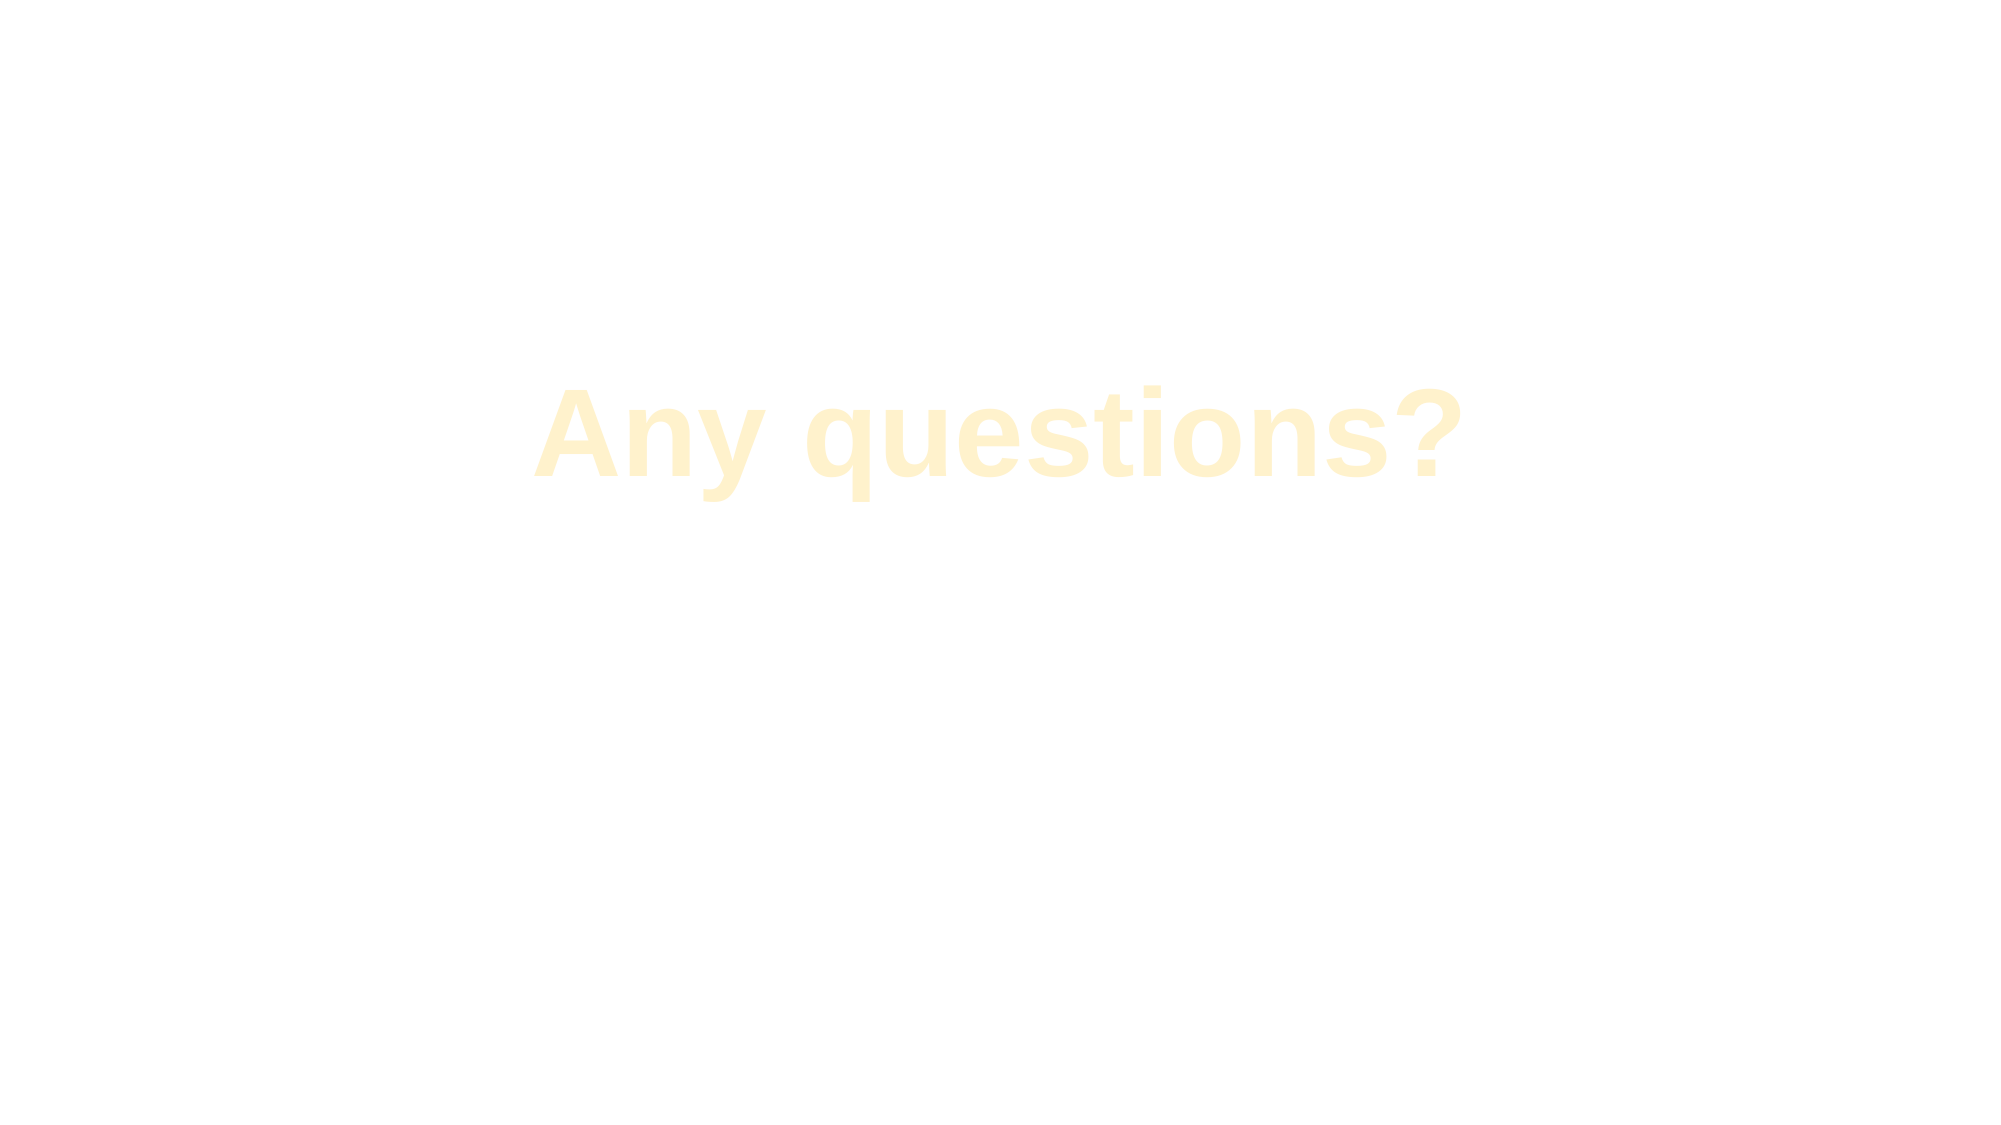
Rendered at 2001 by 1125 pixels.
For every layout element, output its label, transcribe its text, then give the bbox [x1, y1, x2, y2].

text_box Míle buíochas Any questions? [135, 181, 1865, 664]
